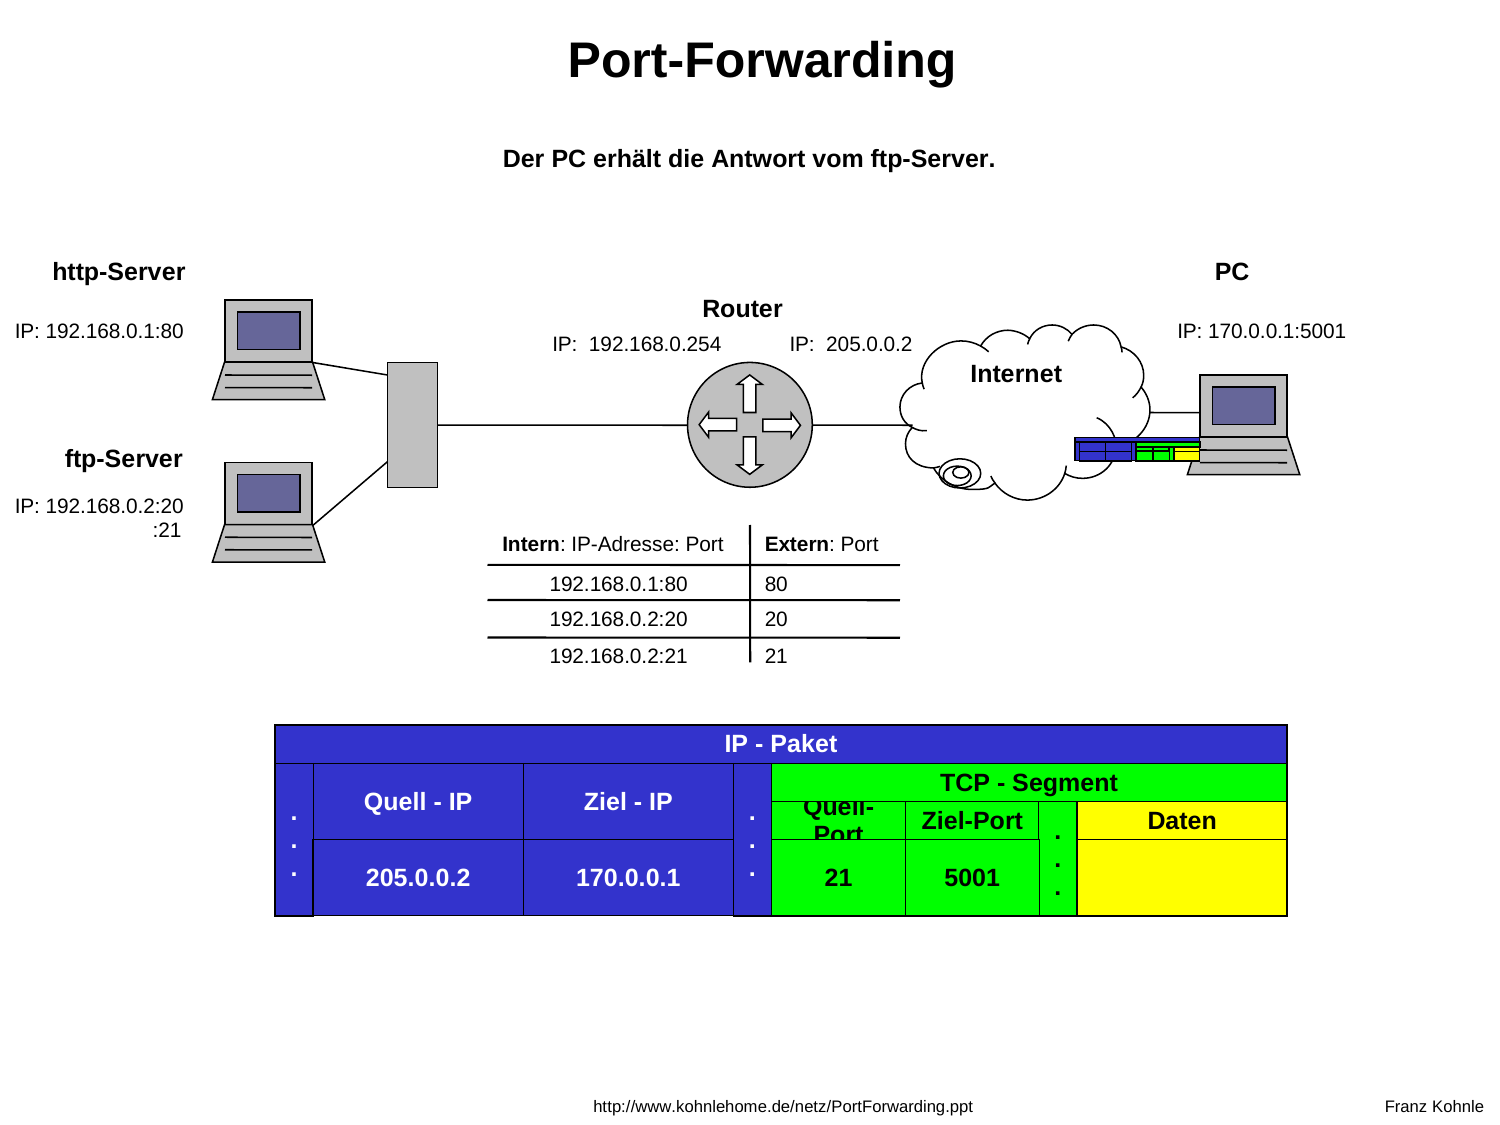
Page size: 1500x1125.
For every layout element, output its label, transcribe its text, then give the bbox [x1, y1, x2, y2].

text_box IP: 192.168.0.2:20 :21 [0, 487, 199, 550]
text_box [687, 362, 813, 488]
text_box http://www.kohnlehome.de/netz/PortForwarding.ppt [578, 1089, 991, 1125]
text_box Franz Kohnle [1370, 1089, 1500, 1125]
text_box Ziel-Port [905, 802, 1038, 839]
text_box Internet [899, 324, 1150, 501]
text_box 192.168.0.2:20 [487, 602, 750, 625]
text_box IP: 192.168.0.254 [537, 324, 737, 364]
text_box ... [1038, 802, 1078, 916]
text_box ... [275, 763, 314, 916]
text_box Quell - IP [314, 764, 524, 839]
text_box IP: 205.0.0.2 [774, 324, 928, 364]
text_box [387, 362, 438, 488]
text_box Quell-Port [771, 802, 905, 839]
text_box IP: 170.0.0.1:5001 [1162, 312, 1362, 352]
text_box PC [1200, 249, 1265, 294]
text_box ... [734, 764, 771, 916]
text_box Ziel - IP [524, 764, 734, 839]
text_box ftp-Server [49, 437, 199, 487]
text_box [1078, 840, 1288, 916]
text_box Der PC erhält die Antwort vom ftp-Server. [488, 137, 1012, 181]
text_box Daten [1078, 801, 1288, 840]
text_box Extern: Port [752, 524, 901, 564]
text_box [212, 462, 325, 563]
text_box TCP - Segment [771, 763, 1287, 802]
text_box 21 [771, 839, 905, 916]
text_box 21 [750, 637, 901, 678]
text_box 205.0.0.2 [313, 839, 523, 916]
text_box [1074, 375, 1300, 475]
text_box 192.168.0.2:21 [487, 637, 750, 663]
text_box IP: 192.168.0.1:80 [0, 312, 199, 352]
text_box 170.0.0.1 [523, 839, 734, 916]
text_box http-Server [37, 249, 202, 322]
text_box 192.168.0.1:80 [487, 566, 749, 599]
text_box IP - Paket [275, 725, 1288, 764]
text_box 20 [750, 601, 901, 636]
text_box 80 [752, 566, 901, 599]
text_box Router [687, 287, 798, 331]
text_box Port-Forwarding [552, 24, 972, 97]
text_box Intern: IP-Adresse: Port [487, 524, 749, 563]
text_box 5001 [905, 839, 1040, 916]
text_box [212, 299, 325, 400]
